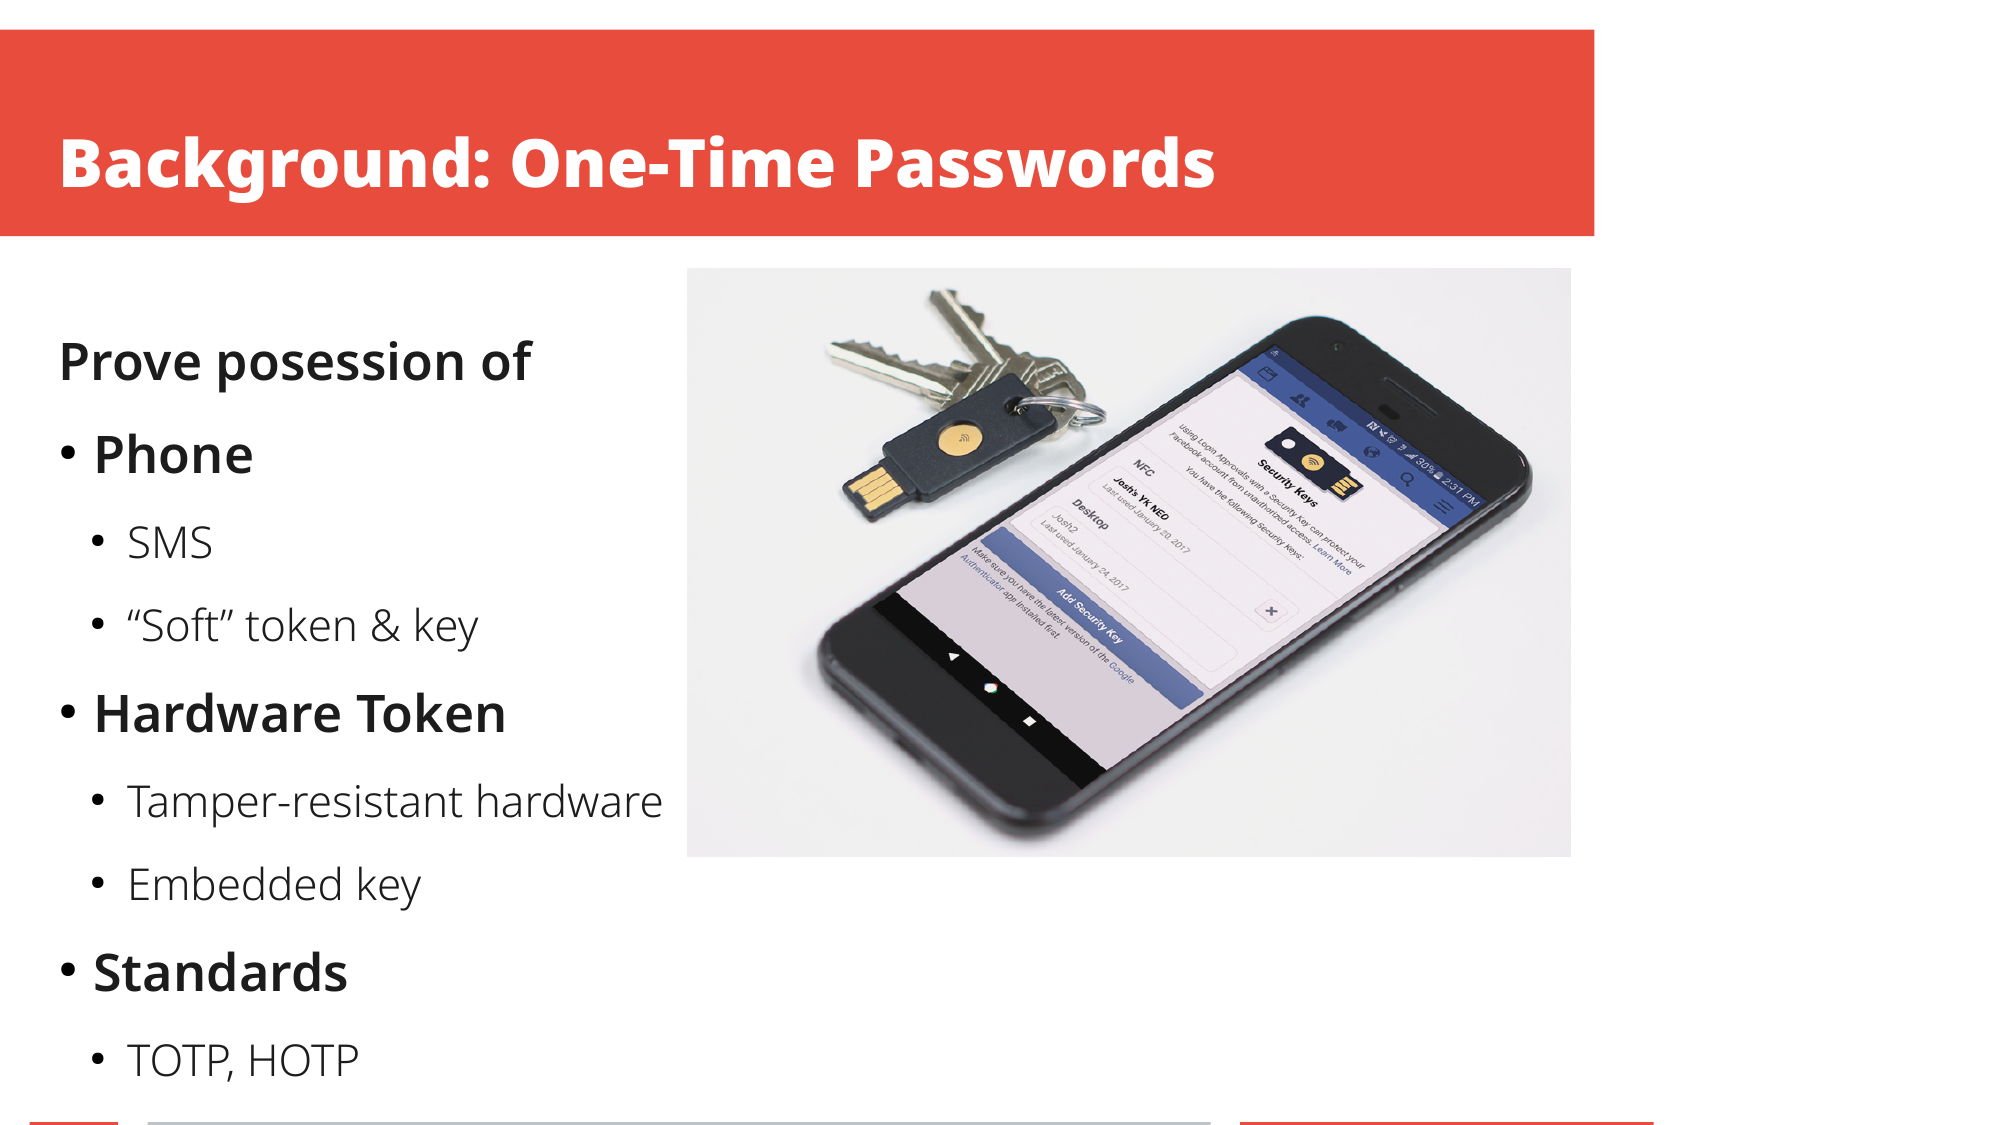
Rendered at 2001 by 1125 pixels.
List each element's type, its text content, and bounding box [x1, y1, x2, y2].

picture [687, 268, 1571, 857]
text_box [59, 59, 1595, 207]
list Prove posession of Phone SMS “Soft” token & key Hardware Token Tamper-resistant hardware Embedded key Standards TOTP, HOTP [59, 324, 794, 1093]
